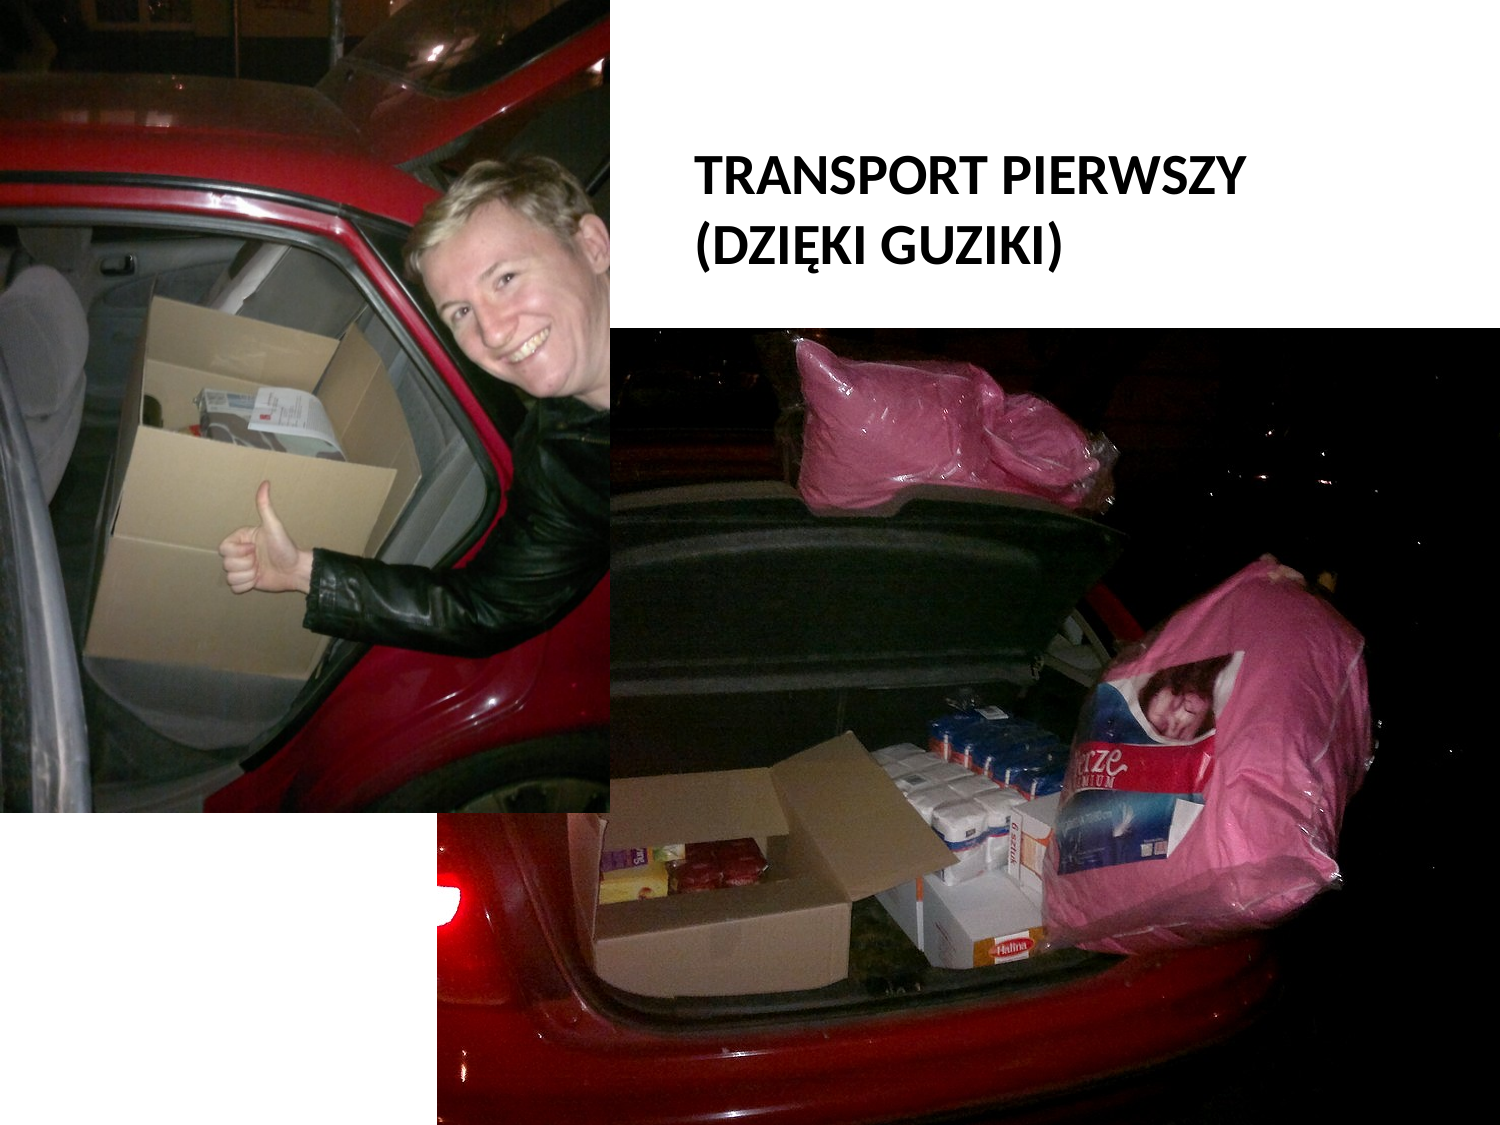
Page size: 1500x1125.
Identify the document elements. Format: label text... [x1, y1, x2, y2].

picture [0, 0, 1500, 1125]
text_box TRANSPORT PIERWSZY (DZIĘKI GUZIKI) [679, 128, 1269, 286]
